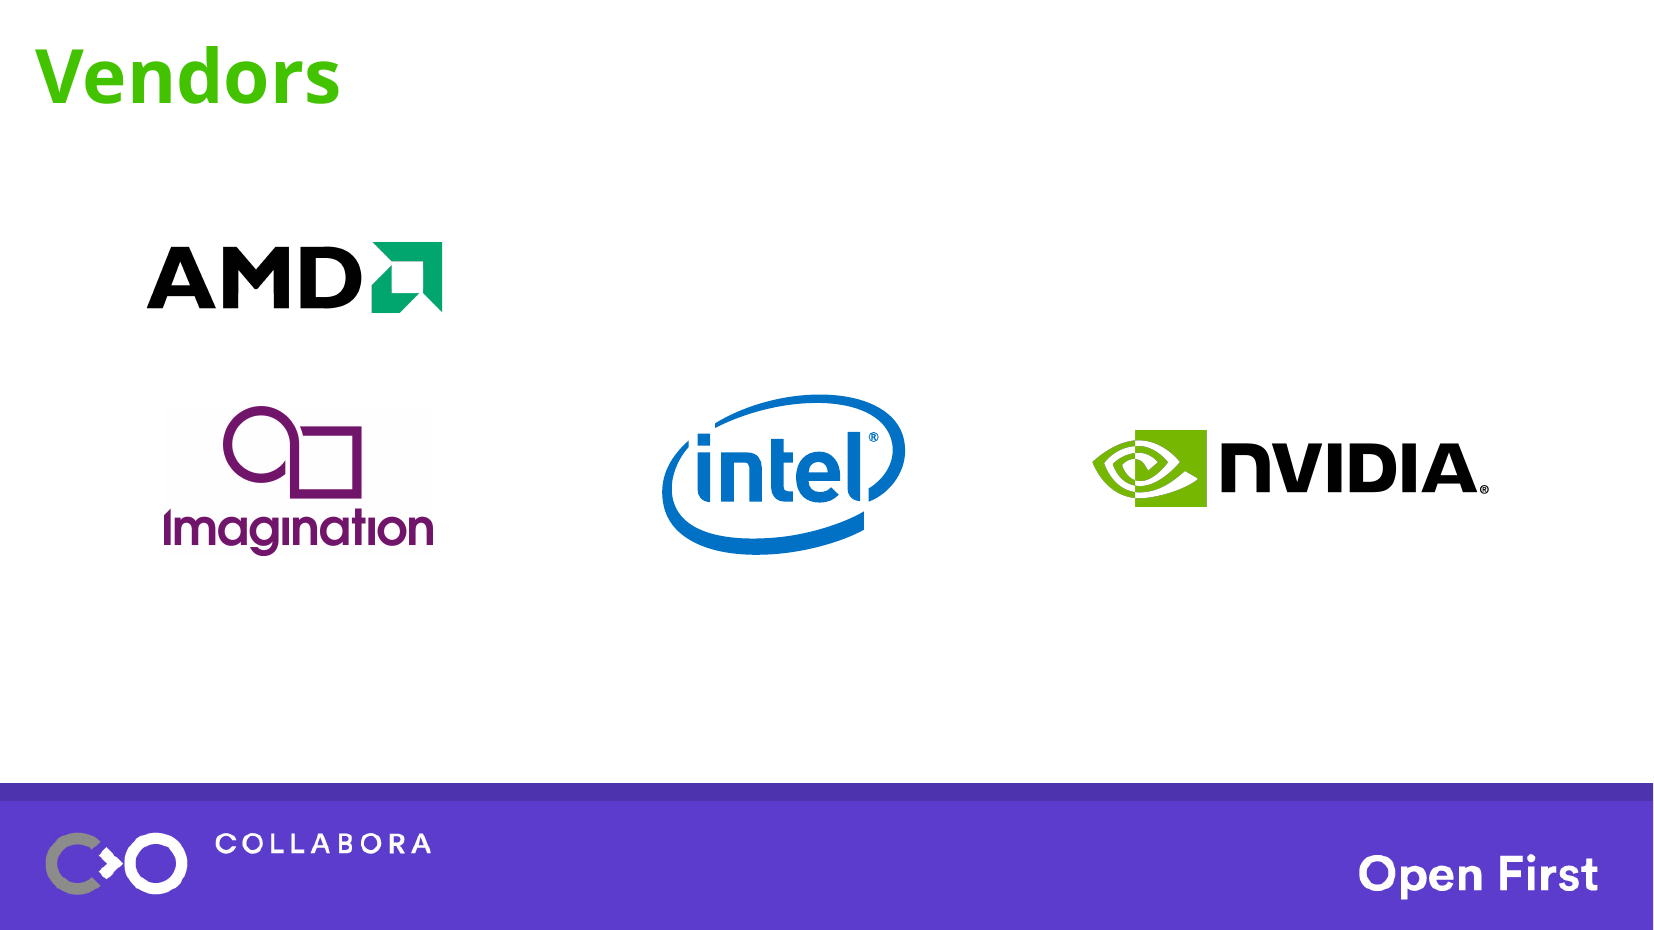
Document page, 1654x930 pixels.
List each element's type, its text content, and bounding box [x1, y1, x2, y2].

picture [0, 0, 1654, 930]
title Vendors [35, 28, 1608, 193]
